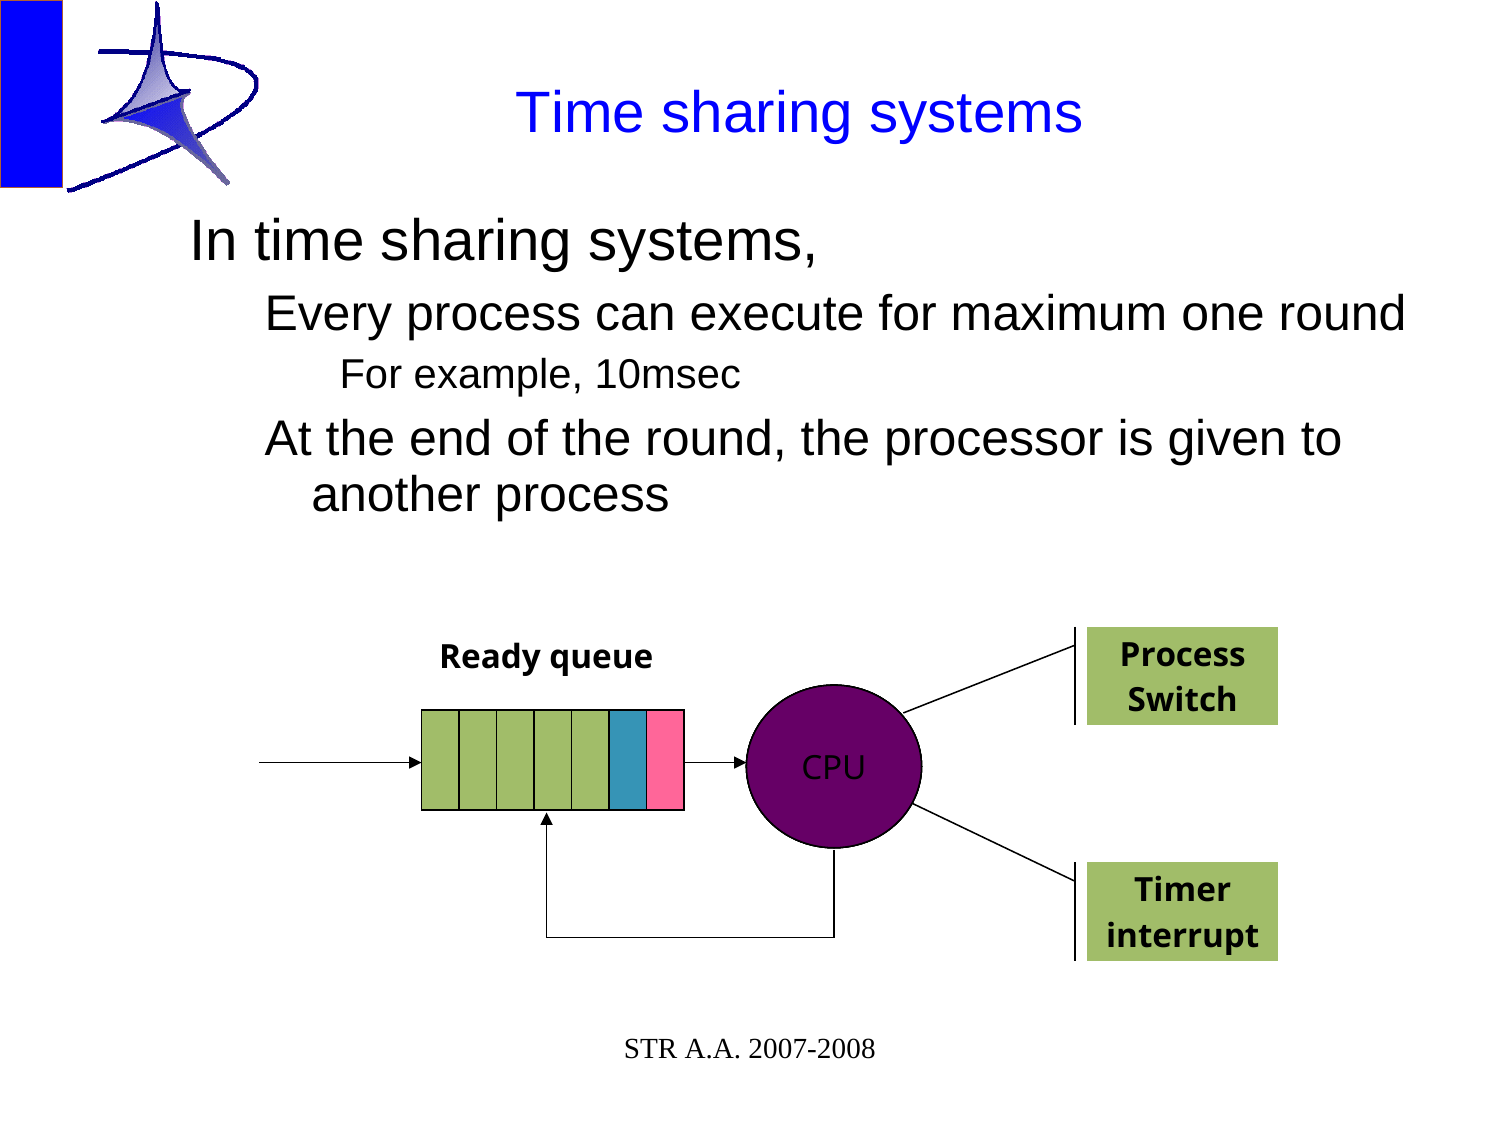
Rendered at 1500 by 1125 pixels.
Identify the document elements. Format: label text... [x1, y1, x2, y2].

title Time sharing systems [174, 61, 1425, 164]
text_box CPU [746, 685, 922, 848]
list In time sharing systems, Every process can execute for maximum one round For example, 10msec At the end of the round, the processor is given to another process [174, 199, 1425, 613]
text_box Ready queue [424, 624, 669, 686]
text_box [421, 710, 684, 811]
text_box Process Switch [1087, 627, 1278, 725]
text_box Timer interrupt [1087, 862, 1278, 961]
picture [62, 0, 263, 197]
